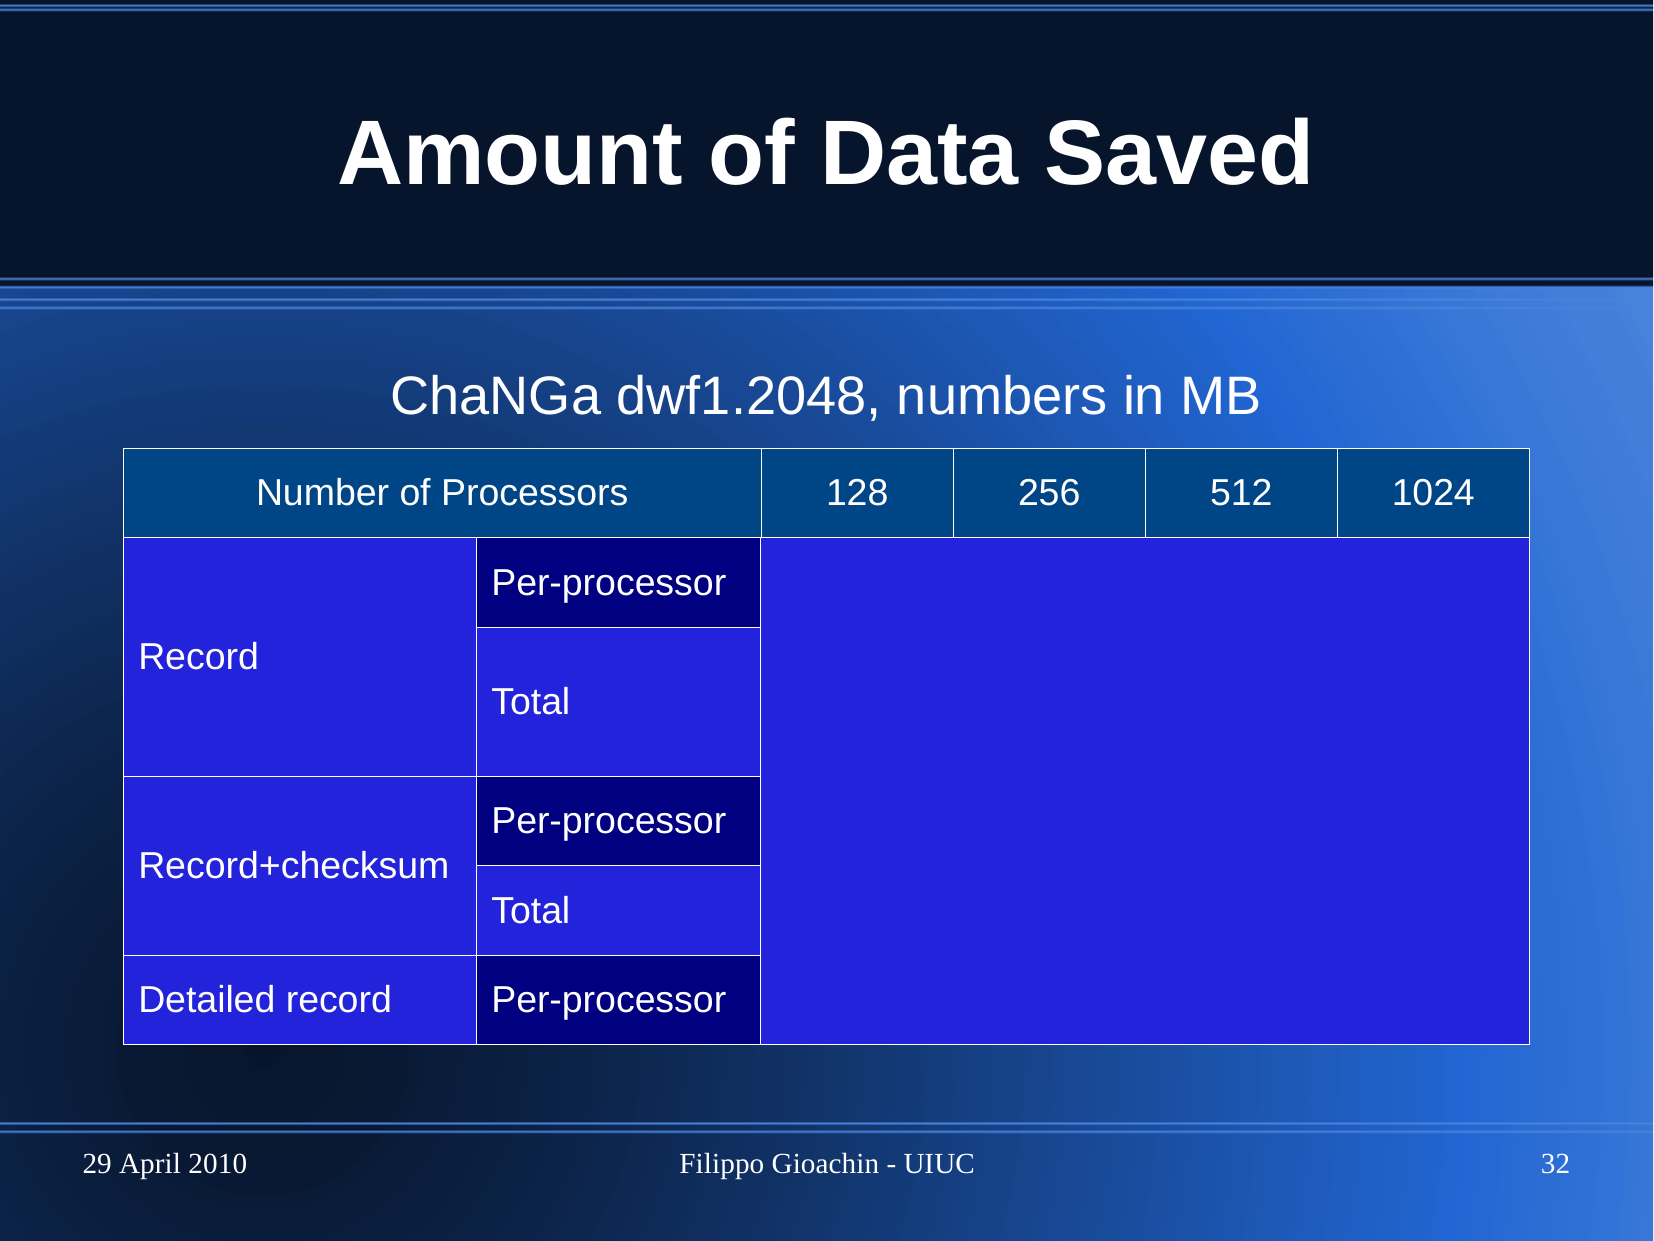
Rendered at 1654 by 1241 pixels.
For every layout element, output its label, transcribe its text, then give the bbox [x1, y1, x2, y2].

table_cell Record [124, 538, 476, 776]
title Amount of Data Saved [82, 56, 1571, 250]
table_cell Detailed record [124, 956, 476, 1044]
table_header 512 [1146, 449, 1337, 537]
table_cell Total [477, 628, 760, 776]
table_cell Per-processor [477, 538, 760, 627]
picture [0, 0, 1654, 1241]
table_cell Per-processor [477, 777, 760, 865]
table_cell Per-processor [477, 956, 760, 1044]
table_header 128 [762, 449, 953, 537]
table_header 1024 [1338, 449, 1529, 537]
table_header Number of Processors [124, 449, 761, 537]
table_cell Total [477, 866, 760, 955]
text_box ChaNGa dwf1.2048, numbers in MB [375, 358, 1278, 434]
text_box [760, 537, 1530, 1045]
table_cell Record+checksum [124, 777, 476, 955]
table_header 256 [954, 449, 1145, 537]
